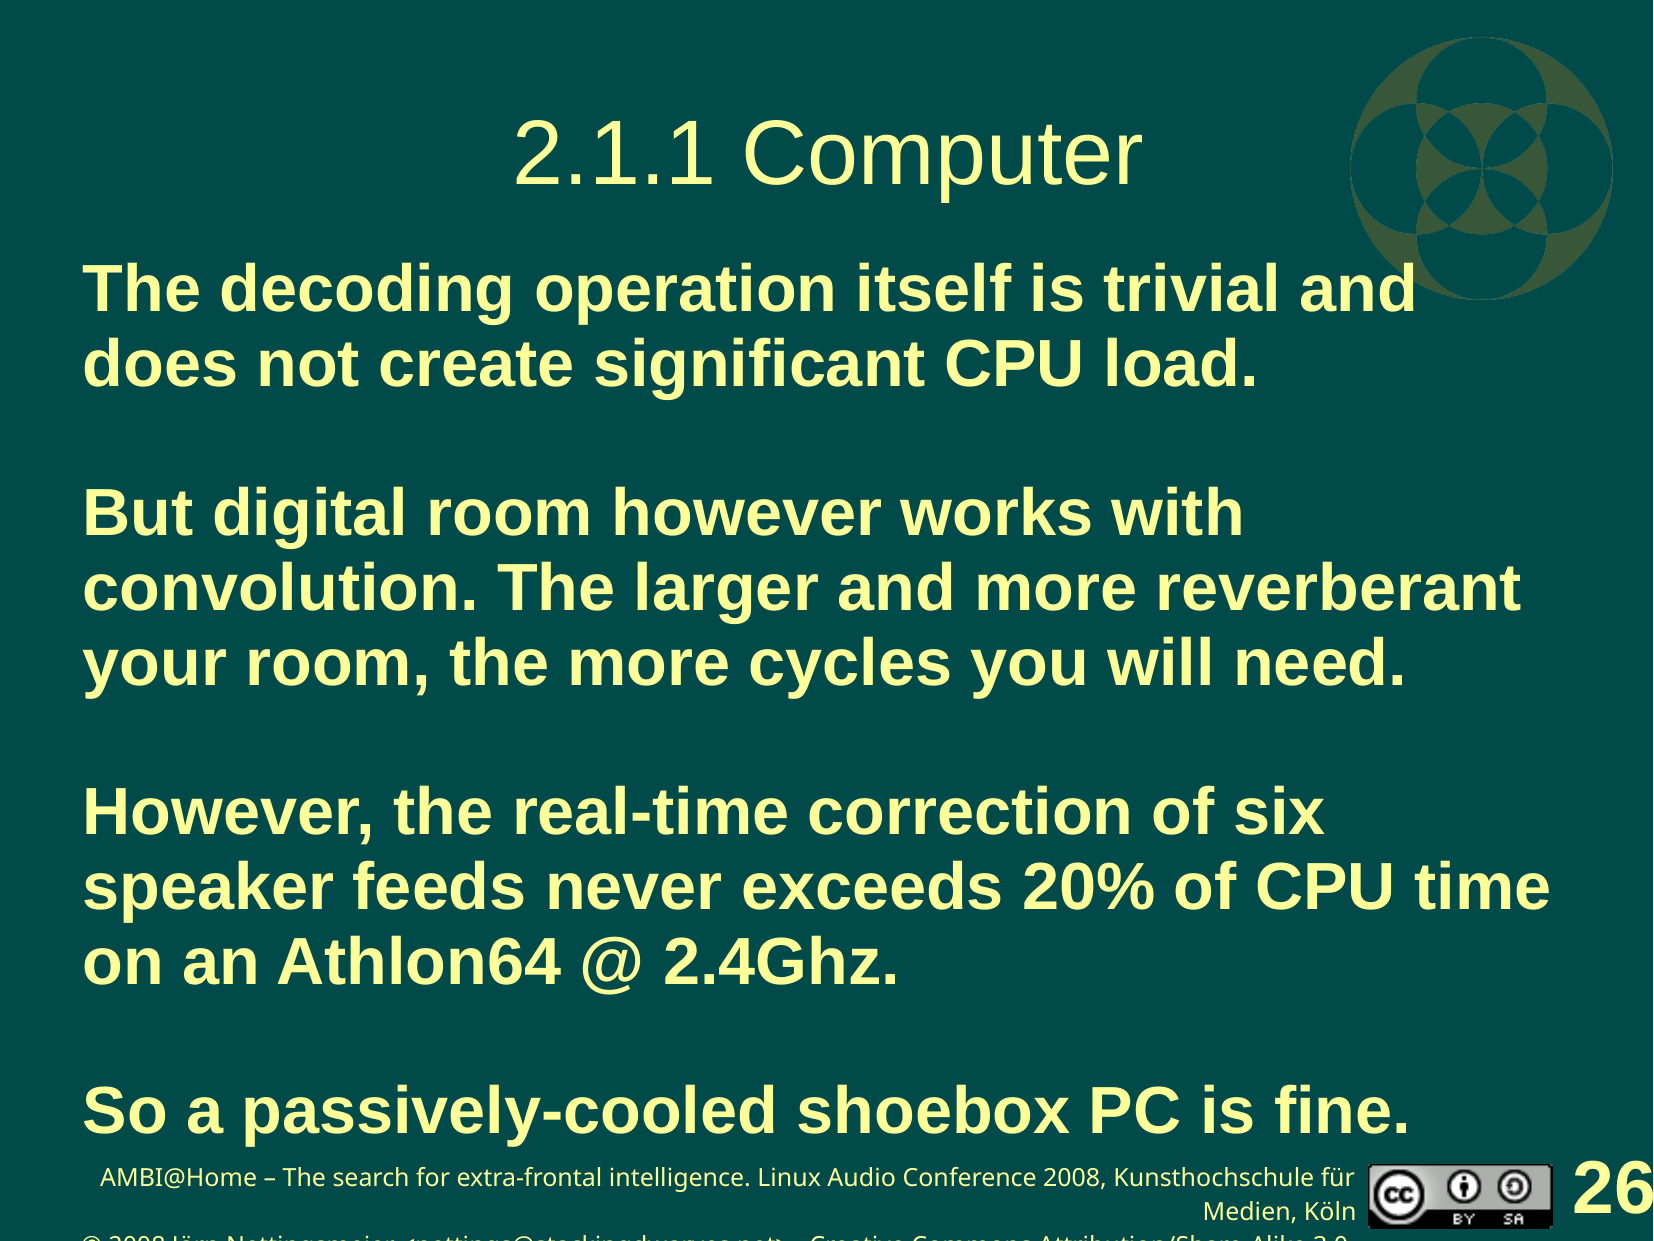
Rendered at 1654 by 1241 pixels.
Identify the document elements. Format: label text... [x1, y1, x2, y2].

subtitle The decoding operation itself is trivial and does not create significant CPU load. But digital room however works with convolution. The larger and more reverberant your room, the more cycles you will need. However, the real-time correction of six speaker feeds never exceeds 20% of CPU time on an Athlon64 @ 2.4Ghz. So a passively-cooled shoebox PC is fine. [82, 250, 1571, 1149]
picture [1368, 1164, 1553, 1229]
picture [1350, 37, 1613, 300]
title 2.1.1 Computer [82, 56, 1576, 250]
